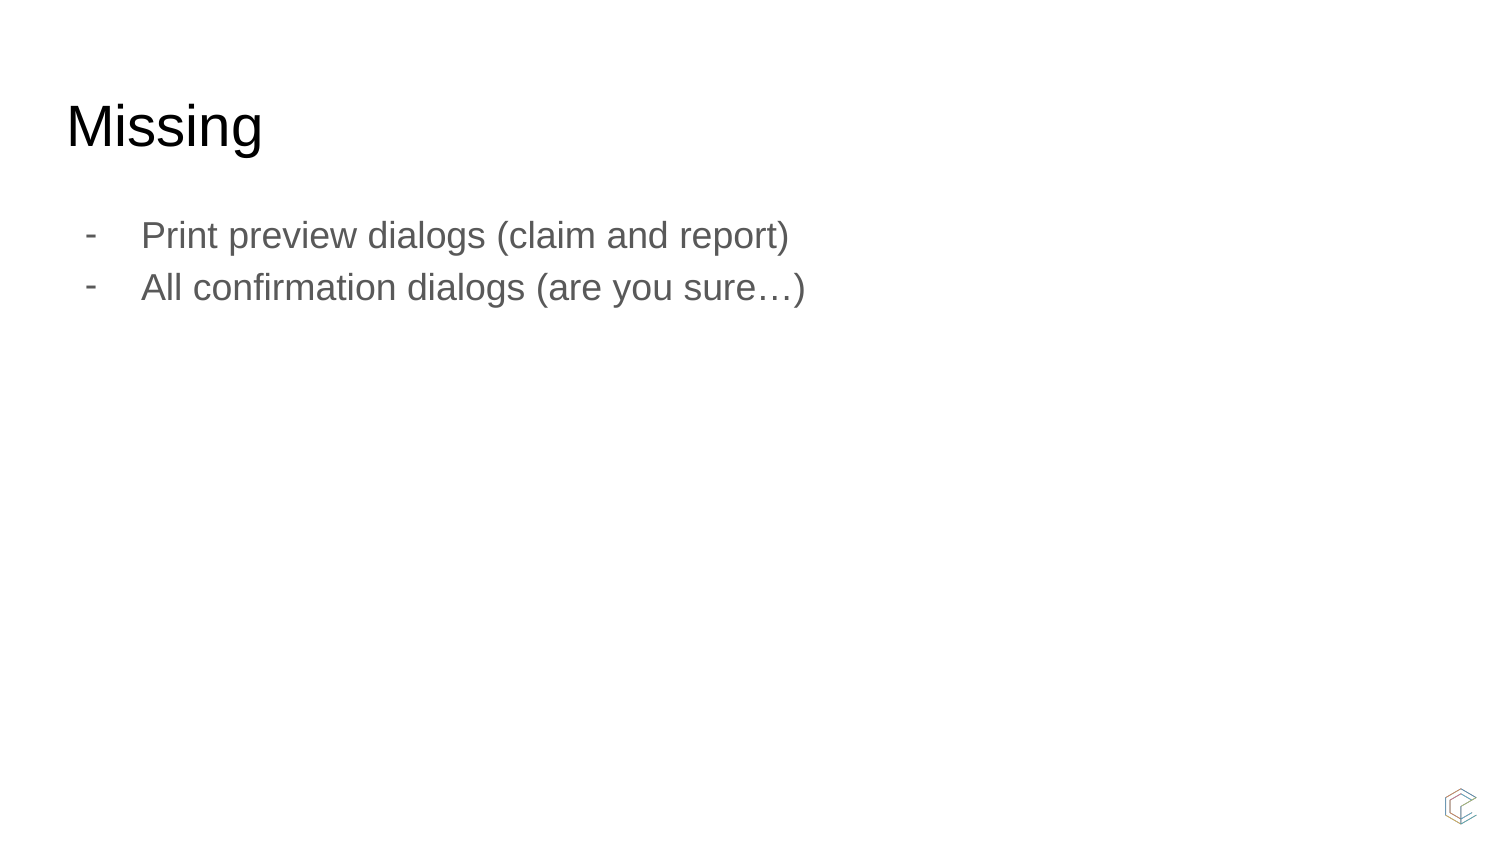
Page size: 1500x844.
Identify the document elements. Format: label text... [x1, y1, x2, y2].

list Print preview dialogs (claim and report) All confirmation dialogs (are you sure…) [51, 189, 1449, 750]
picture [1441, 784, 1481, 829]
title Missing [51, 72, 1449, 167]
